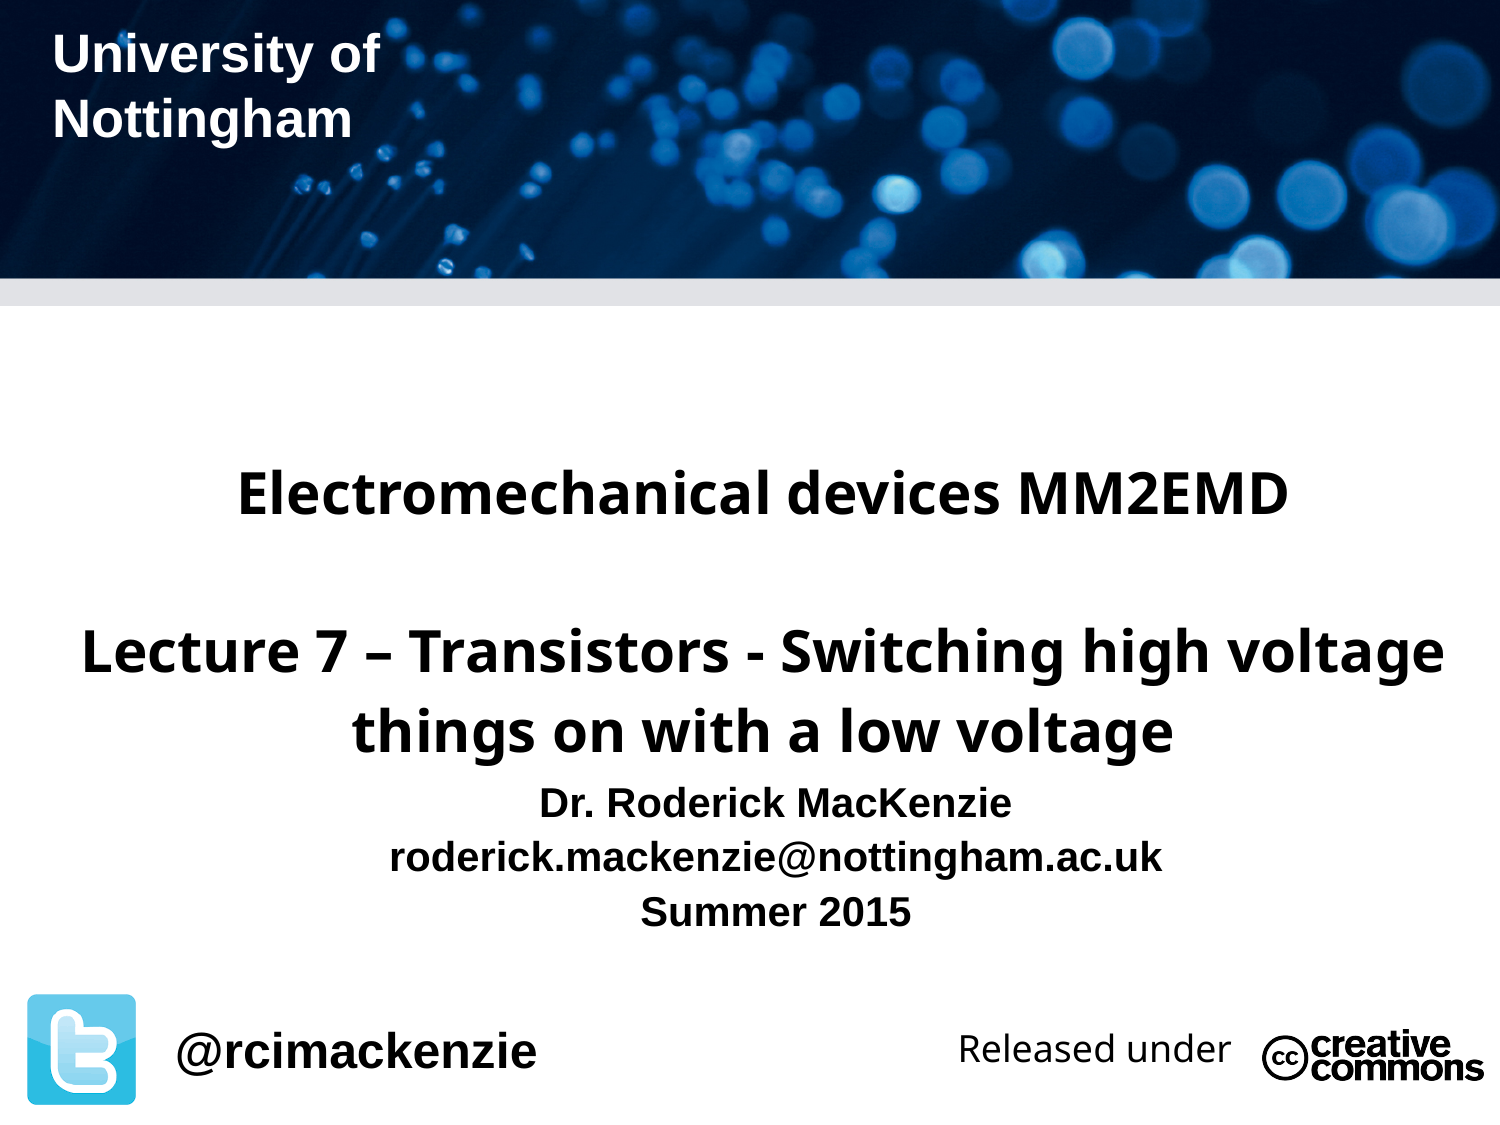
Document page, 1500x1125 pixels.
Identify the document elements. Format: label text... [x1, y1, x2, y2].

subtitle Dr. Roderick MacKenzie roderick.mackenzie@nottingham.ac.uk Summer 2015 [71, 779, 1481, 936]
picture [0, 0, 1500, 306]
text_box @rcimackenzie [160, 1015, 896, 1091]
picture [1301, 1029, 1484, 1081]
title Electromechanical devices MM2EMD Lecture 7 – Transistors - Switching high voltage things on with a low voltage [14, 452, 1500, 724]
text_box Released under [942, 1017, 1301, 1090]
picture [24, 991, 138, 1107]
